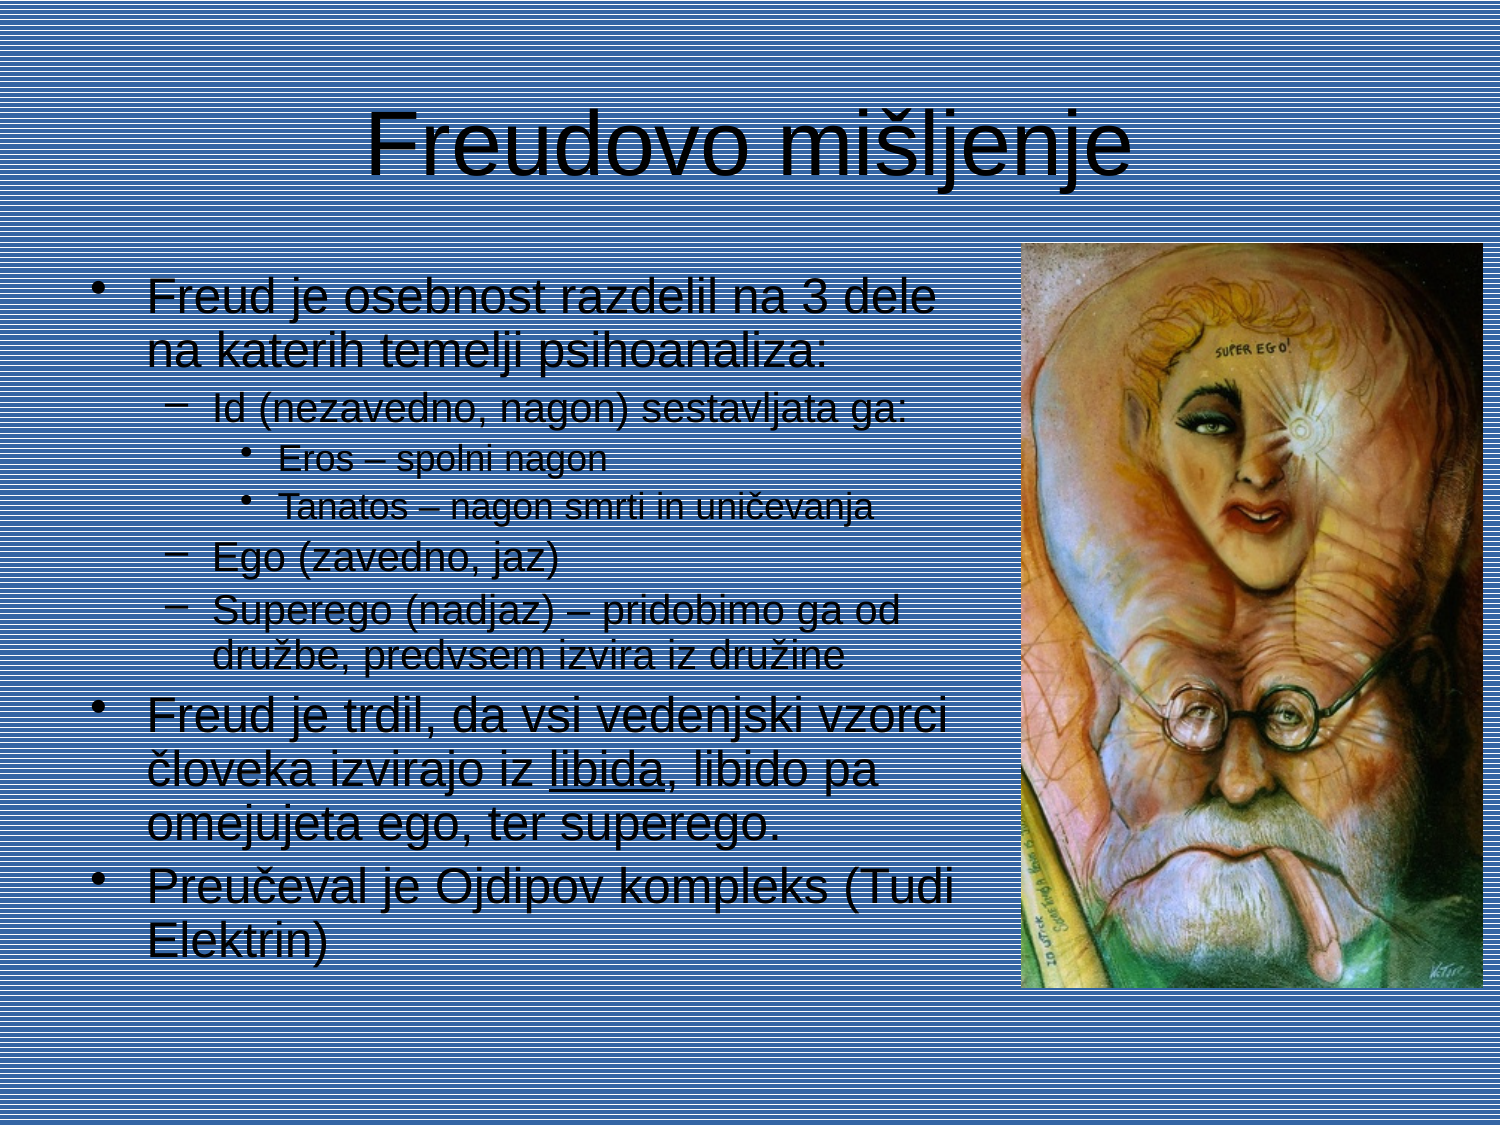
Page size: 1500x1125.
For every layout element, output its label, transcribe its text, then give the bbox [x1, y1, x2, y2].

list Freud je osebnost razdelil na 3 dele na katerih temelji psihoanaliza: Id (nezavedno, nagon) sestavljata ga: Eros – spolni nagon Tanatos – nagon smrti in uničevanja Ego (zavedno, jaz) Superego (nadjaz) – pridobimo ga od družbe, predvsem izvira iz družine Freud je trdil, da vsi vedenjski vzorci človeka izvirajo iz libida, libido pa omejujeta ego, ter superego. Preučeval je Ojdipov kompleks (Tudi Elektrin) [75, 262, 1010, 1125]
title Freudovo mišljenje [75, 45, 1425, 233]
picture [1021, 243, 1483, 988]
